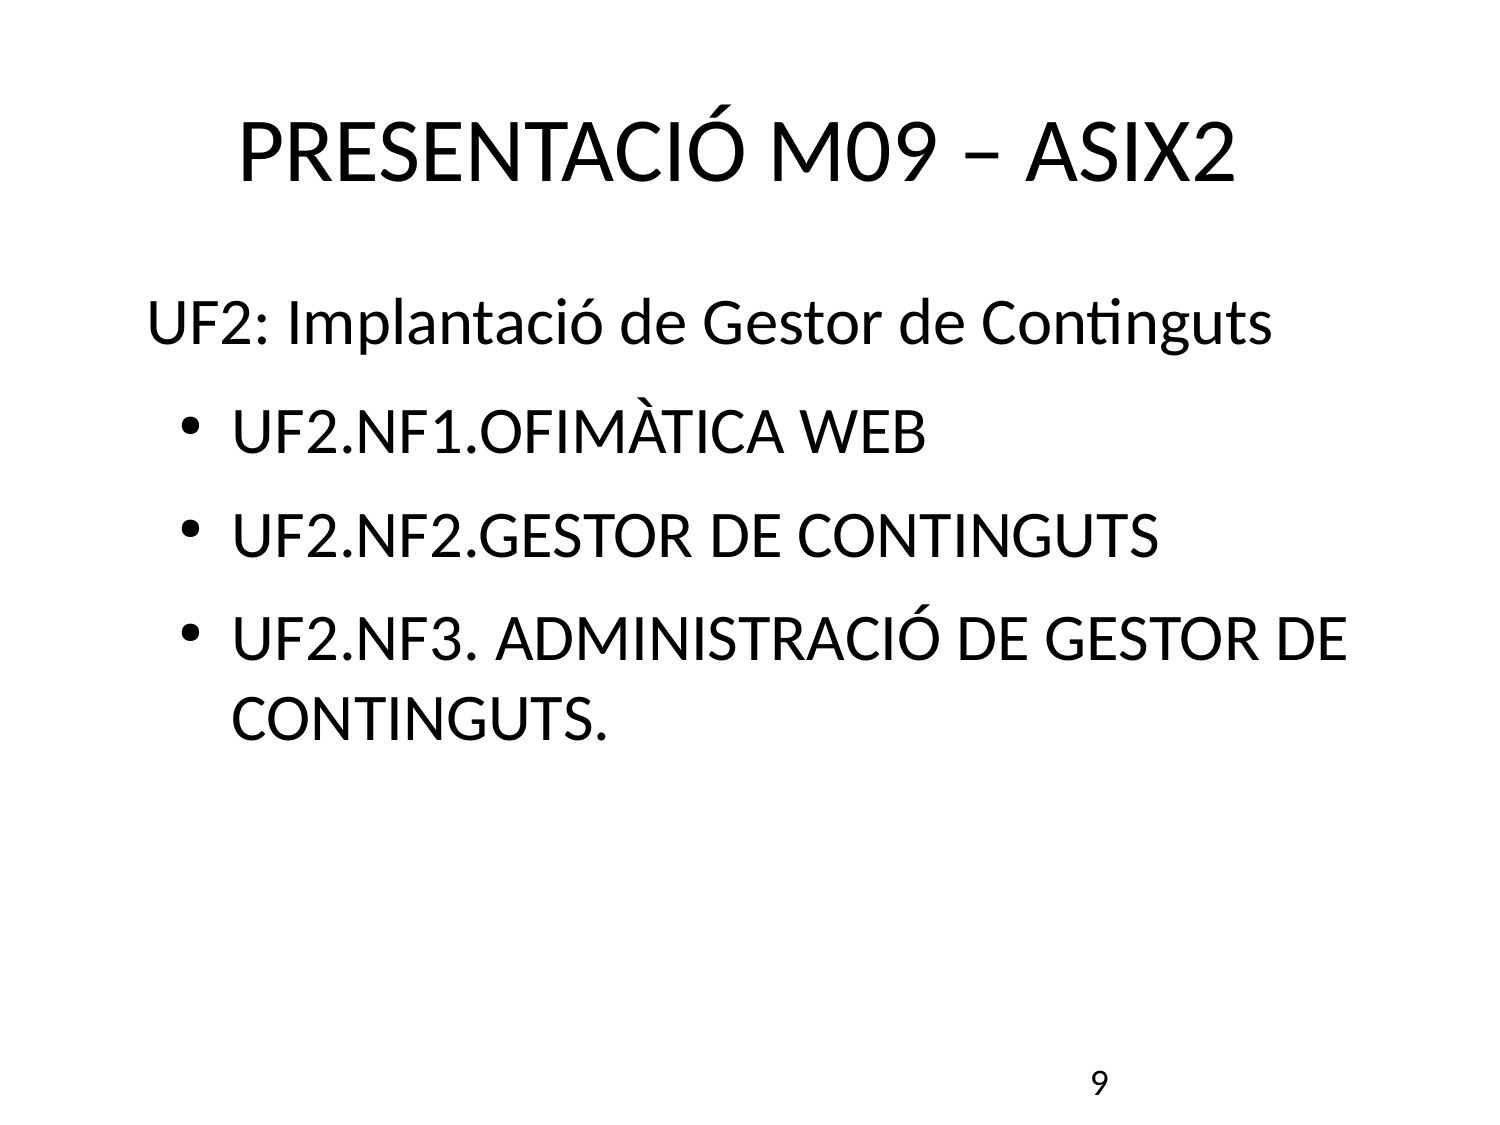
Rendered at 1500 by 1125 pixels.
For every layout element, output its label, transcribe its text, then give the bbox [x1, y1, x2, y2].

text_box PRESENTACIÓ M09 – ASIX2 [88, 51, 1388, 262]
list UF2: Implantació de Gestor de Continguts UF2.NF1.OFIMÀTICA WEB UF2.NF2.GESTOR DE CONTINGUTS UF2.NF3. ADMINISTRACIÓ DE GESTOR DE CONTINGUTS. [75, 262, 1426, 1125]
